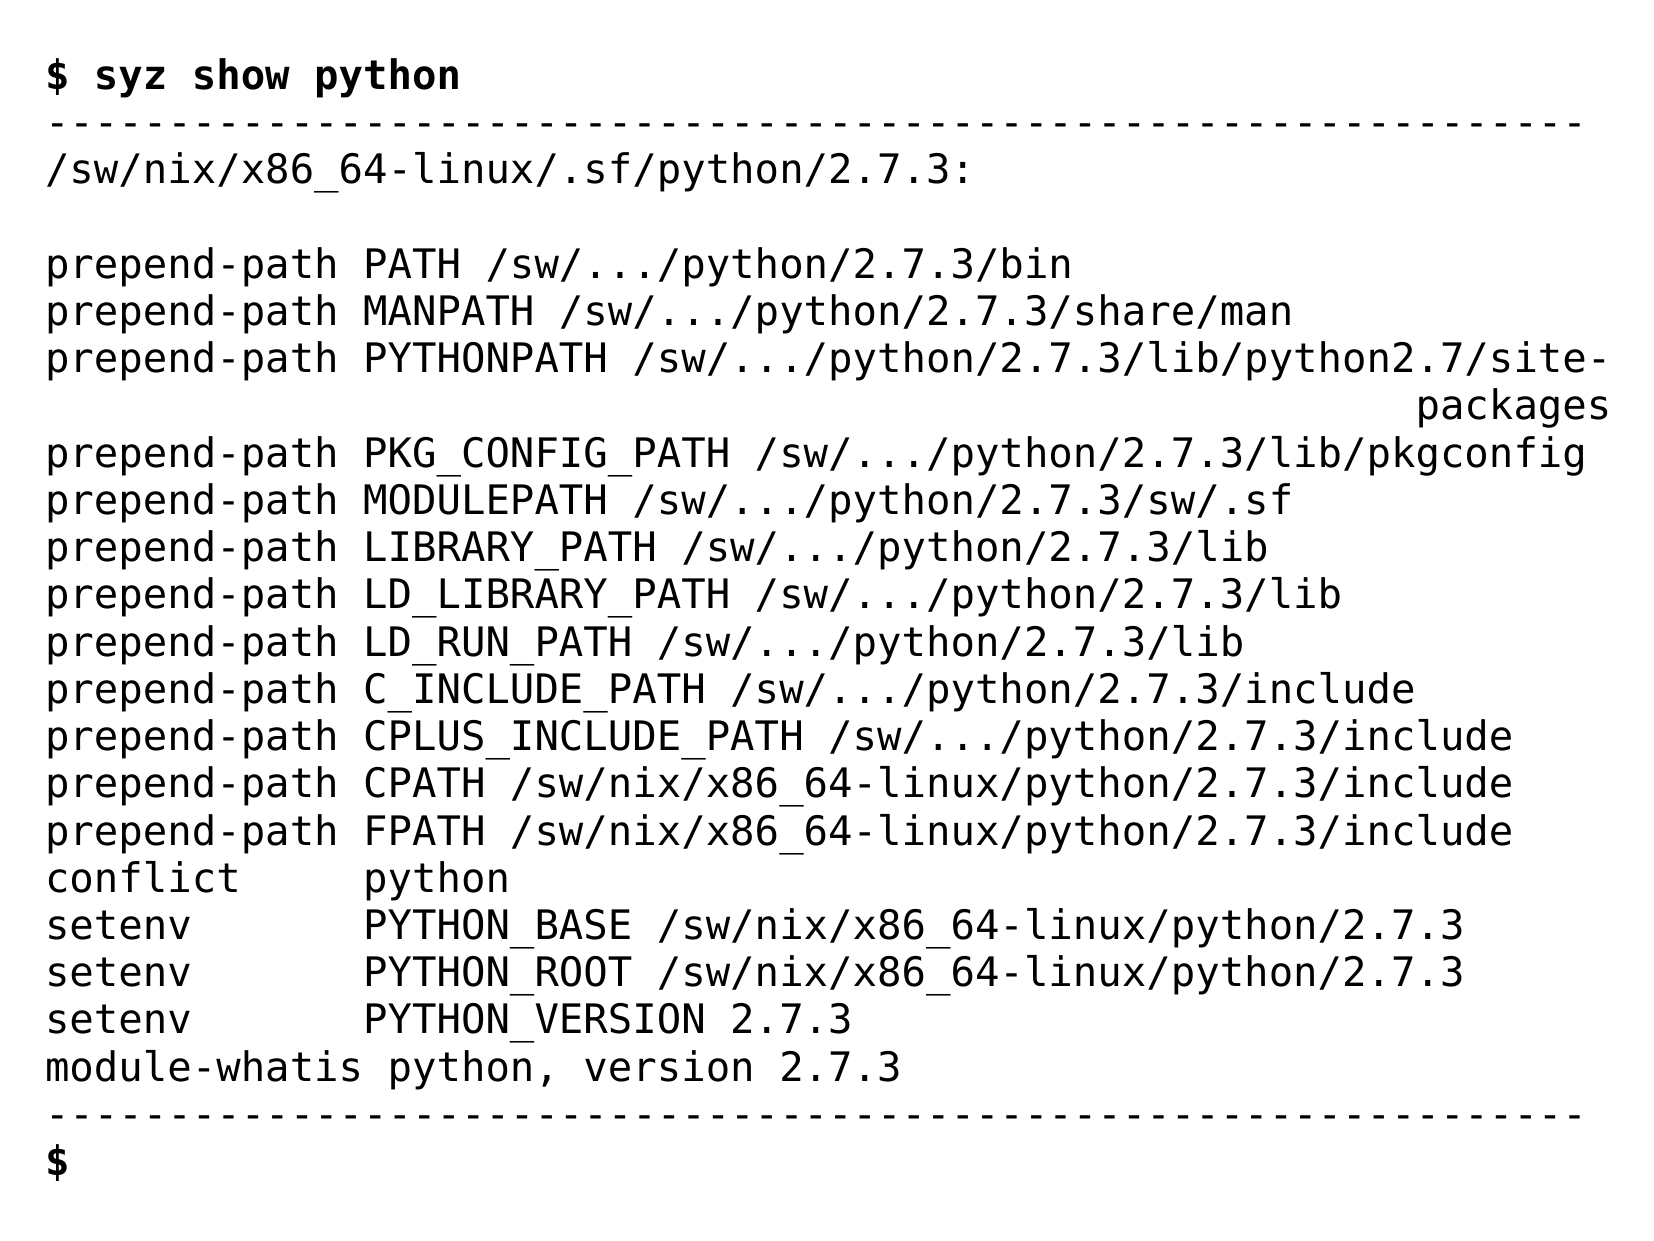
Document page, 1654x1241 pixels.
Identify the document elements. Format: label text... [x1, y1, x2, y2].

list $ syz show python --------------------------------------------------------------- /sw/nix/x86_64-linux/.sf/python/2.7.3: prepend-path PATH /sw/.../python/2.7.3/bin prepend-path MANPATH /sw/.../python/2.7.3/share/man prepend-path PYTHONPATH /sw/.../python/2.7.3/lib/python2.7/site- packages prepend-path PKG_CONFIG_PATH /sw/.../python/2.7.3/lib/pkgconfig prepend-path MODULEPATH /sw/.../python/2.7.3/sw/.sf prepend-path LIBRARY_PATH /sw/.../python/2.7.3/lib prepend-path LD_LIBRARY_PATH /sw/.../python/2.7.3/lib prepend-path LD_RUN_PATH /sw/.../python/2.7.3/lib prepend-path C_INCLUDE_PATH /sw/.../python/2.7.3/include prepend-path CPLUS_INCLUDE_PATH /sw/.../python/2.7.3/include prepend-path CPATH /sw/nix/x86_64-linux/python/2.7.3/include prepend-path FPATH /sw/nix/x86_64-linux/python/2.7.3/include conflict python setenv PYTHON_BASE /sw/nix/x86_64-linux/python/2.7.3 setenv PYTHON_ROOT /sw/nix/x86_64-linux/python/2.7.3 setenv PYTHON_VERSION 2.7.3 module-whatis python, version 2.7.3 --------------------------------------------------------------- $ #%Module description { bin-dir bin man-dir share/man include-dir -language python lib/python2.7/site- packages #syzix-dir sw pkgconfig-dir lib/pkgconfig modules-dir sw/.sf lib-dir lib include-dir -languages c,cxx,f include soft-prereq glibc/2.13 soft-prereq bash/4.2-p24 soft-prereq gcc/4.6.3 soft-prereq openssl/1.0.0i soft-prereq bzip2/1.0.6 soft-prereq zlib/1.2.7-2 soft-prereq coreutils/8.15 } $ [45, 51, 1636, 1217]
